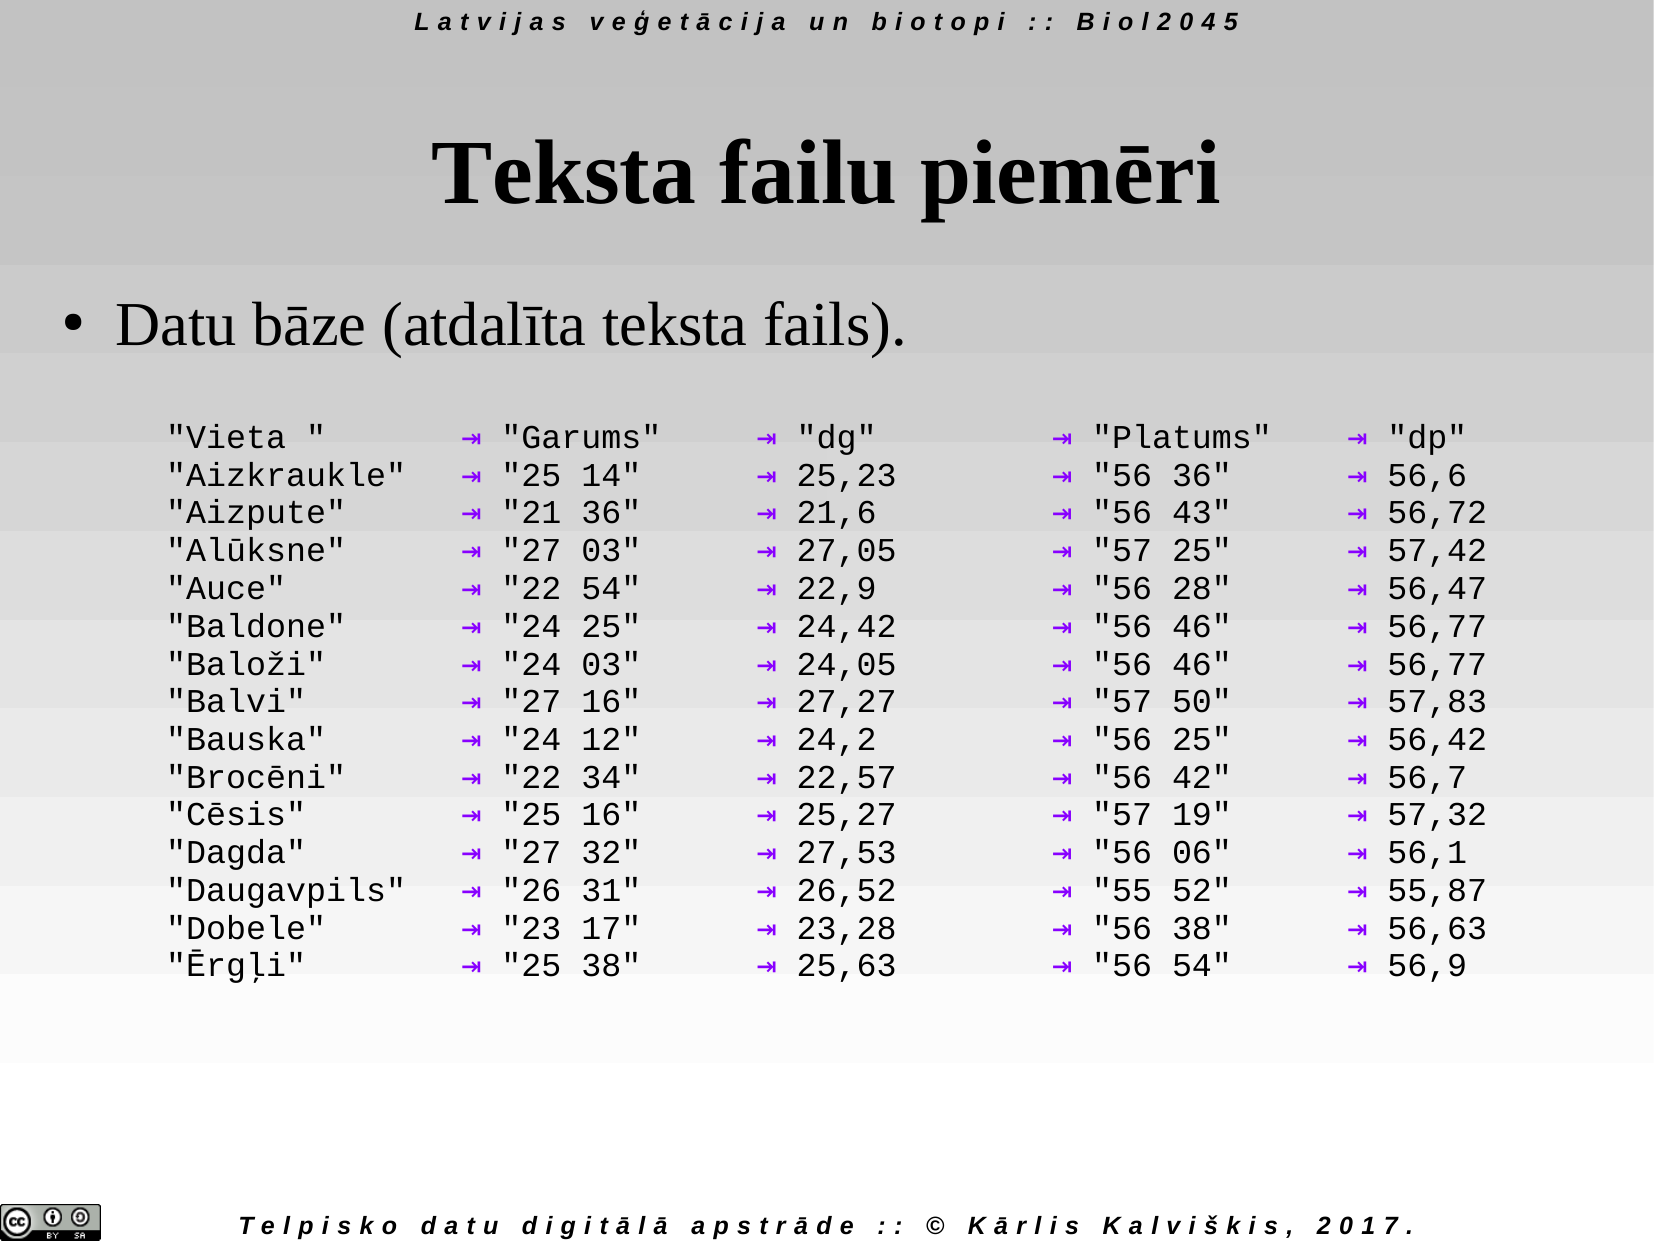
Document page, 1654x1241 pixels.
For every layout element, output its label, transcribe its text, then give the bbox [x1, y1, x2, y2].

list Datu bāze (atdalīta teksta fails). [44, 289, 1610, 1113]
title Teksta failu piemēri [29, 49, 1625, 296]
picture [0, 0, 1654, 1241]
text_box "Vieta " ⇥ "Garums" ⇥ "dg" ⇥ "Platums" ⇥ "dp" "Aizkraukle" ⇥ "25 14" ⇥ 25,23 ⇥ "56 36" ⇥ 56,6 "Aizpute" ⇥ "21 36" ⇥ 21,6 ⇥ "56 43" ⇥ 56,72 "Alūksne" ⇥ "27 03" ⇥ 27,05 ⇥ "57 25" ⇥ 57,42 "Auce" ⇥ "22 54" ⇥ 22,9 ⇥ "56 28" ⇥ 56,47 "Baldone" ⇥ "24 25" ⇥ 24,42 ⇥ "56 46" ⇥ 56,77 "Baloži" ⇥ "24 03" ⇥ 24,05 ⇥ "56 46" ⇥ 56,77 "Balvi" ⇥ "27 16" ⇥ 27,27 ⇥ "57 50" ⇥ 57,83 "Bauska" ⇥ "24 12" ⇥ 24,2 ⇥ "56 25" ⇥ 56,42 "Brocēni" ⇥ "22 34" ⇥ 22,57 ⇥ "56 42" ⇥ 56,7 "Cēsis" ⇥ "25 16" ⇥ 25,27 ⇥ "57 19" ⇥ 57,32 "Dagda" ⇥ "27 32" ⇥ 27,53 ⇥ "56 06" ⇥ 56,1 "Daugavpils" ⇥ "26 31" ⇥ 26,52 ⇥ "55 52" ⇥ 55,87 "Dobele" ⇥ "23 17" ⇥ 23,28 ⇥ "56 38" ⇥ 56,63 "Ērgļi" ⇥ "25 38" ⇥ 25,63 ⇥ "56 54" ⇥ 56,9 [103, 413, 1551, 1167]
